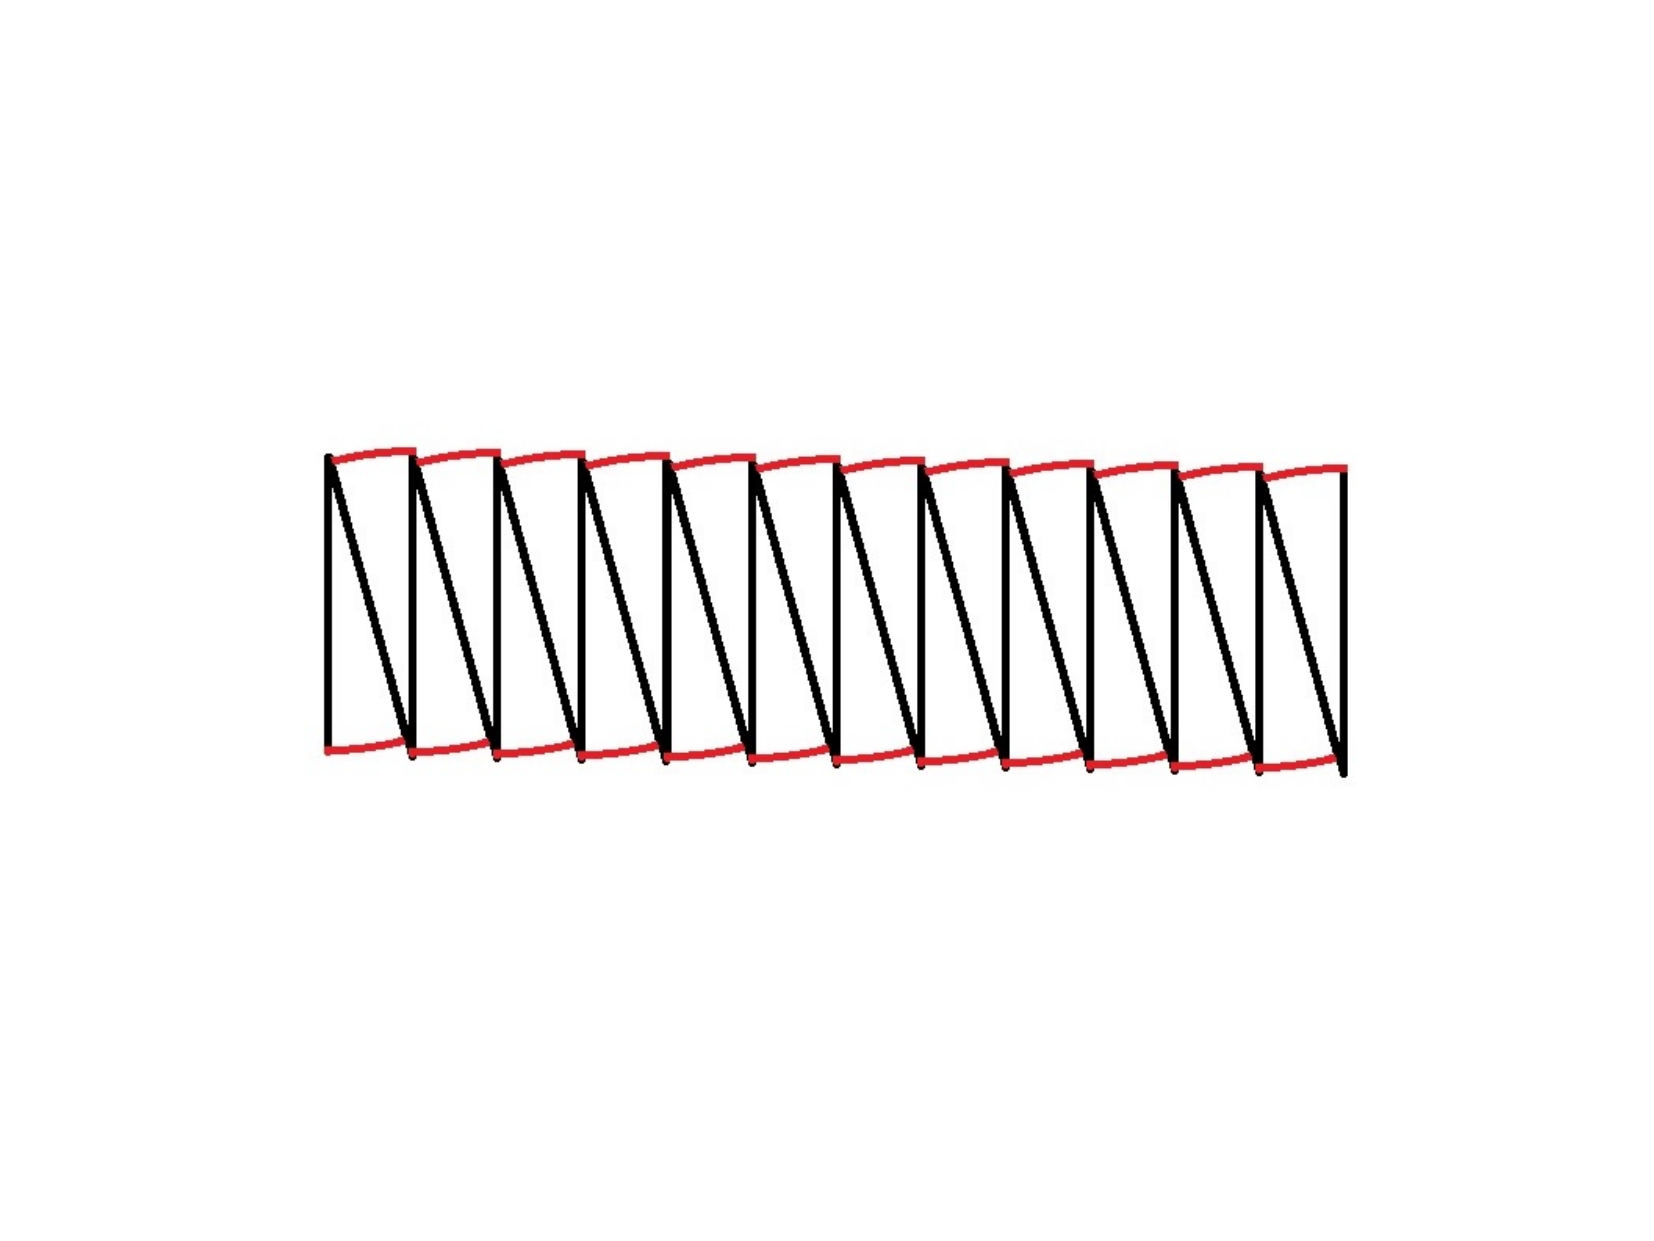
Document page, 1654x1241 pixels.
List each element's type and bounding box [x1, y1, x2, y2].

picture [279, 399, 1373, 836]
